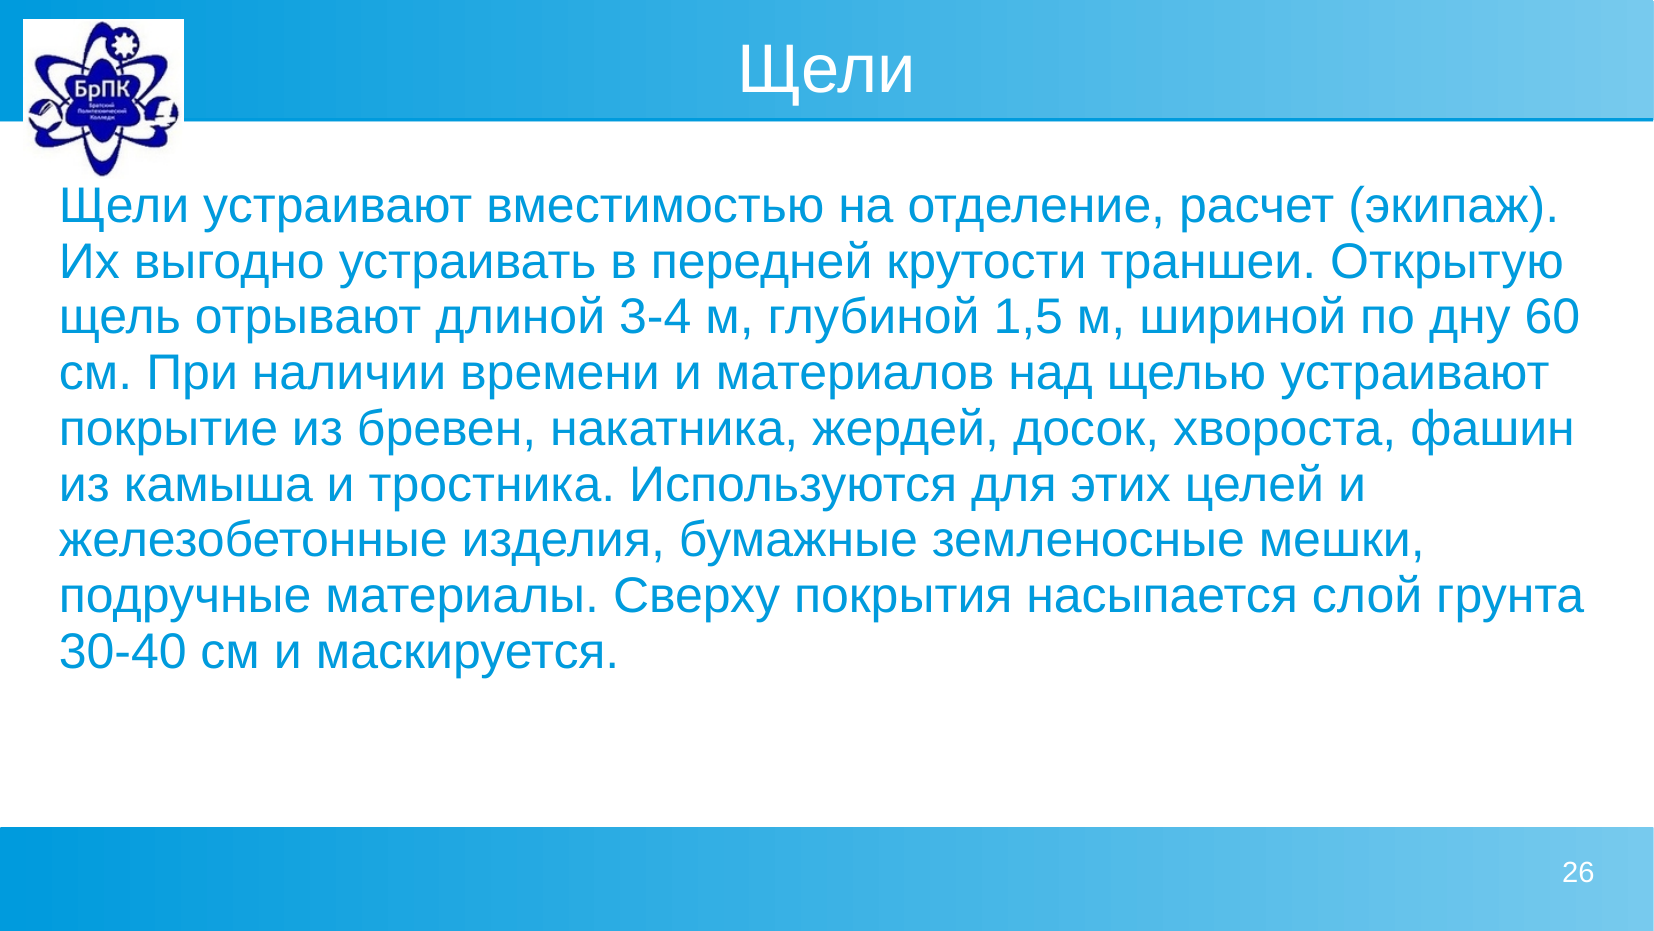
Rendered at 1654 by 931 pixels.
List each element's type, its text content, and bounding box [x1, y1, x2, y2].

picture [23, 20, 184, 179]
list Щели устраивают вместимостью на отделение, расчет (экипаж). Их выгодно устраивать в передней крутости траншеи. Открытую щель отрывают длиной 3-4 м, глубиной 1,5 м, шириной по дну 60 см. При наличии времени и материалов над щелью устраивают покрытие из бревен, накатника, жердей, досок, хвороста, фашин из камыша и тростника. Используются для этих целей и железобетонные изделия, бумажные земленосные мешки, подручные материалы. Сверху покрытия насыпается слой грунта 30-40 см и маскируется. [59, 177, 1595, 768]
title Щели [184, 29, 1595, 108]
